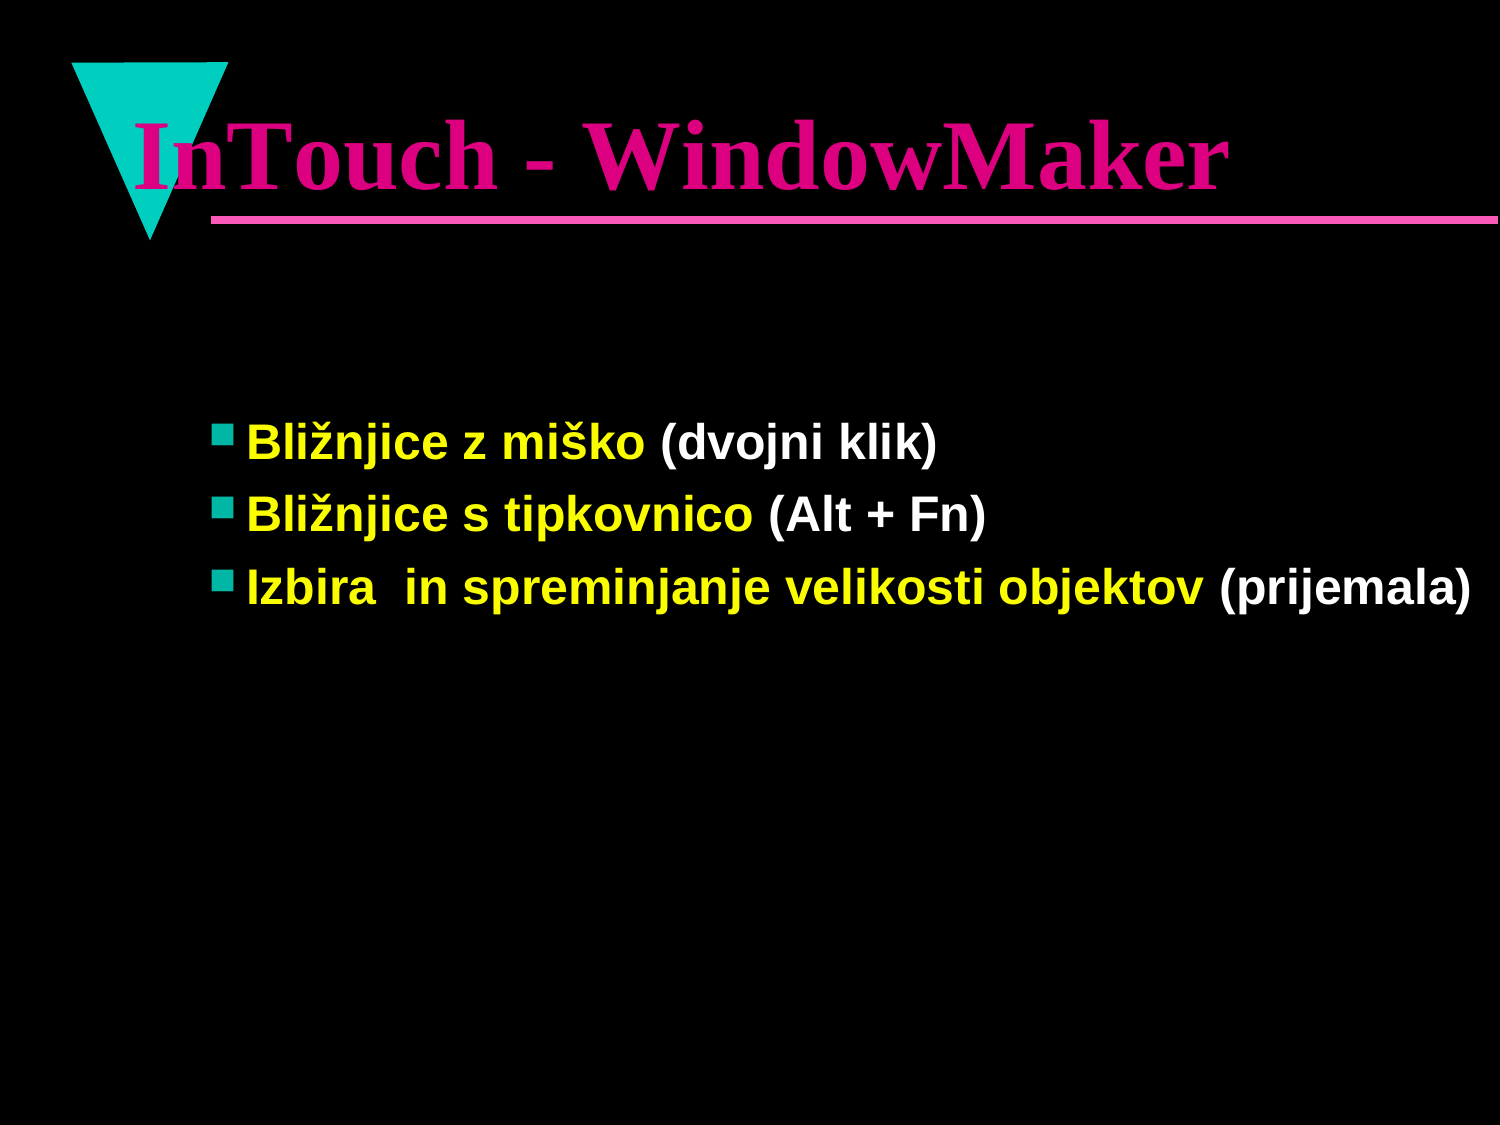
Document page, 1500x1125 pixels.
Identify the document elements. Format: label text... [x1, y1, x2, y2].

list Bližnjice z miško (dvojni klik) Bližnjice s tipkovnico (Alt + Fn) Izbira in spreminjanje velikosti objektov (prijemala) [118, 289, 1498, 965]
title InTouch - WindowMaker [117, 63, 1500, 251]
